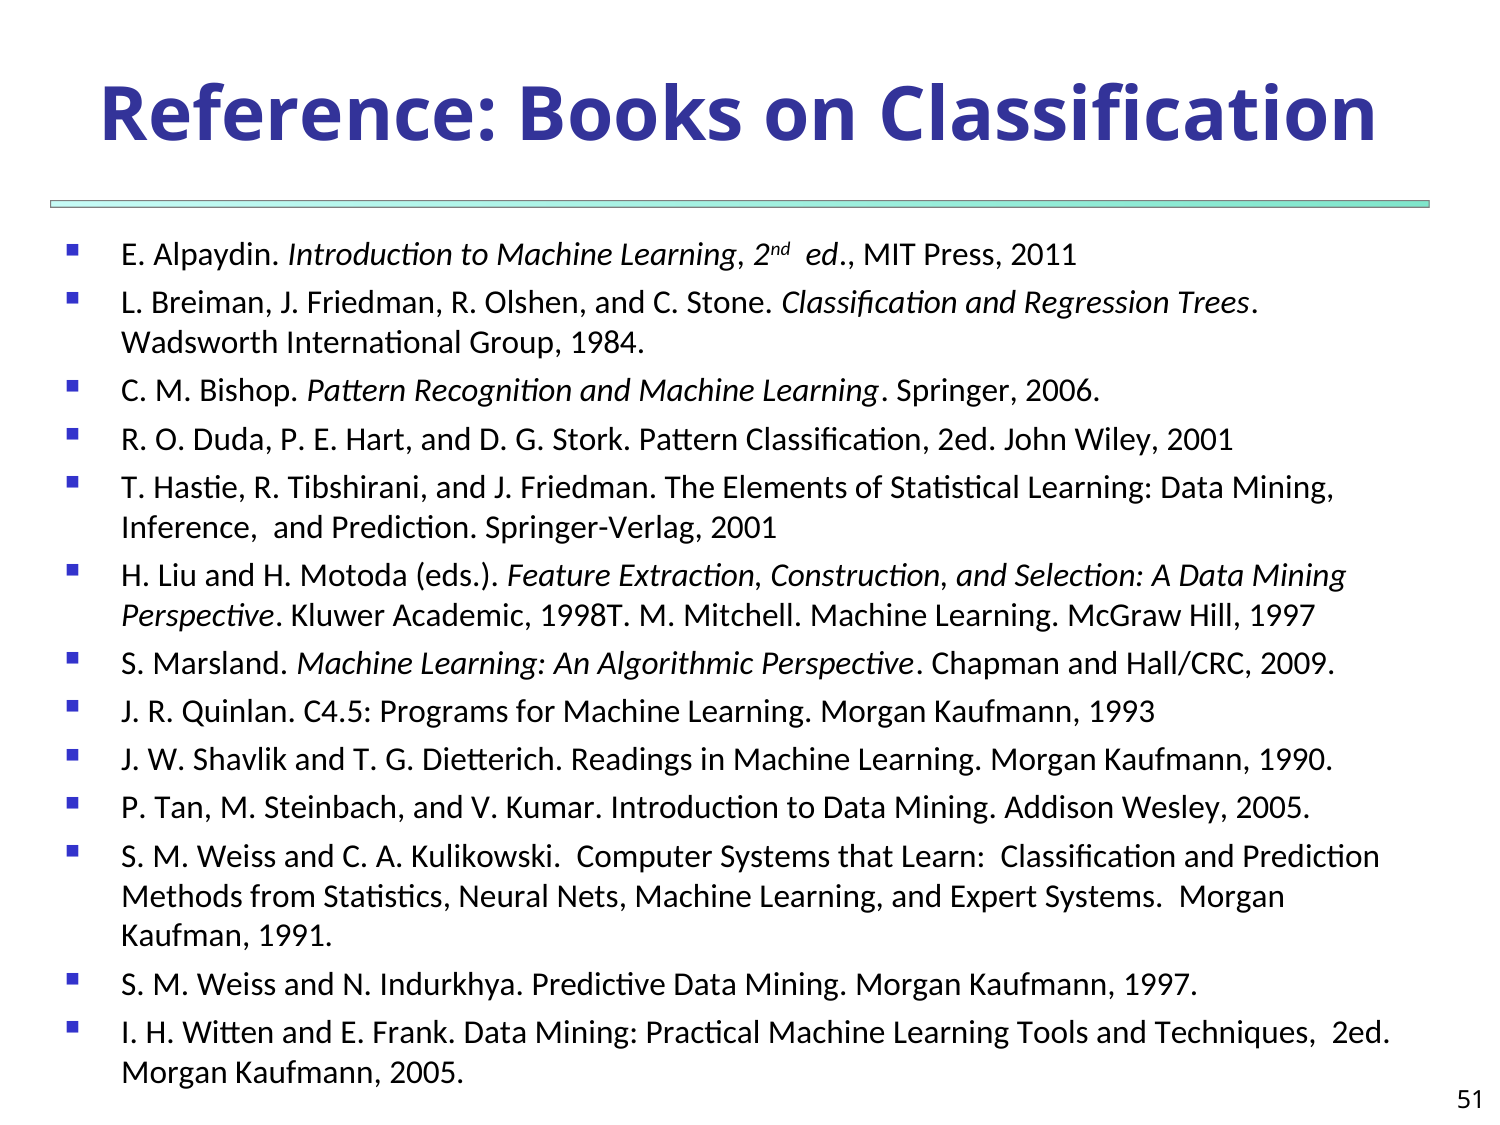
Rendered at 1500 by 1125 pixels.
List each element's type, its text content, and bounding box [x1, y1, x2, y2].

text_box <number> [1187, 1062, 1500, 1125]
title Reference: Books on Classification [50, 0, 1429, 163]
list E. Alpaydin. Introduction to Machine Learning, 2nd ed., MIT Press, 2011 L. Breiman, J. Friedman, R. Olshen, and C. Stone. Classification and Regression Trees. Wadsworth International Group, 1984. C. M. Bishop. Pattern Recognition and Machine Learning. Springer, 2006. R. O. Duda, P. E. Hart, and D. G. Stork. Pattern Classification, 2ed. John Wiley, 2001 T. Hastie, R. Tibshirani, and J. Friedman. The Elements of Statistical Learning: Data Mining, Inference, and Prediction. Springer-Verlag, 2001 H. Liu and H. Motoda (eds.). Feature Extraction, Construction, and Selection: A Data Mining Perspective. Kluwer Academic, 1998T. M. Mitchell. Machine Learning. McGraw Hill, 1997 S. Marsland. Machine Learning: An Algorithmic Perspective. Chapman and Hall/CRC, 2009. J. R. Quinlan. C4.5: Programs for Machine Learning. Morgan Kaufmann, 1993 J. W. Shavlik and T. G. Dietterich. Readings in Machine Learning. Morgan Kaufmann, 1990. P. Tan, M. Steinbach, and V. Kumar. Introduction to Data Mining. Addison Wesley, 2005. S. M. Weiss and C. A. Kulikowski. Computer Systems that Learn: Classification and Prediction Methods from Statistics, Neural Nets, Machine Learning, and Expert Systems. Morgan Kaufman, 1991. S. M. Weiss and N. Indurkhya. Predictive Data Mining. Morgan Kaufmann, 1997. I. H. Witten and E. Frank. Data Mining: Practical Machine Learning Tools and Techniques, 2ed. Morgan Kaufmann, 2005. [49, 224, 1438, 1125]
